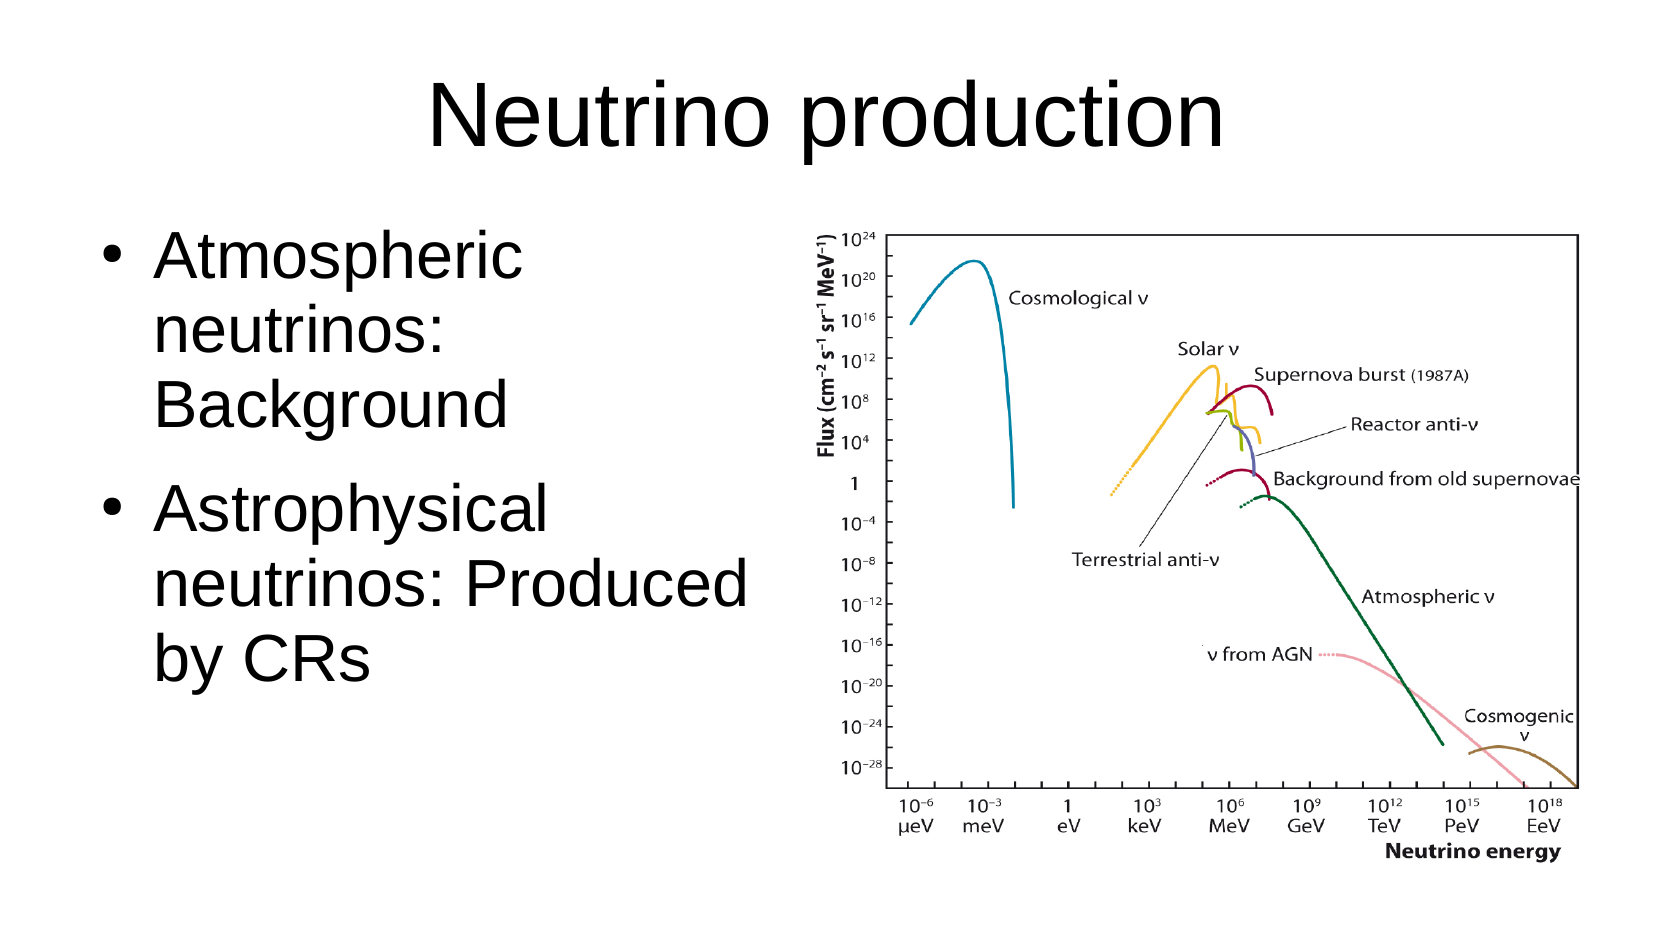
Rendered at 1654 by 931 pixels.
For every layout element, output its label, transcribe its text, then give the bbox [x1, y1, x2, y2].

picture [786, 224, 1595, 863]
title Neutrino production [82, 37, 1571, 193]
list Atmospheric neutrinos: Background Astrophysical neutrinos: Produced by CRs [82, 217, 787, 863]
